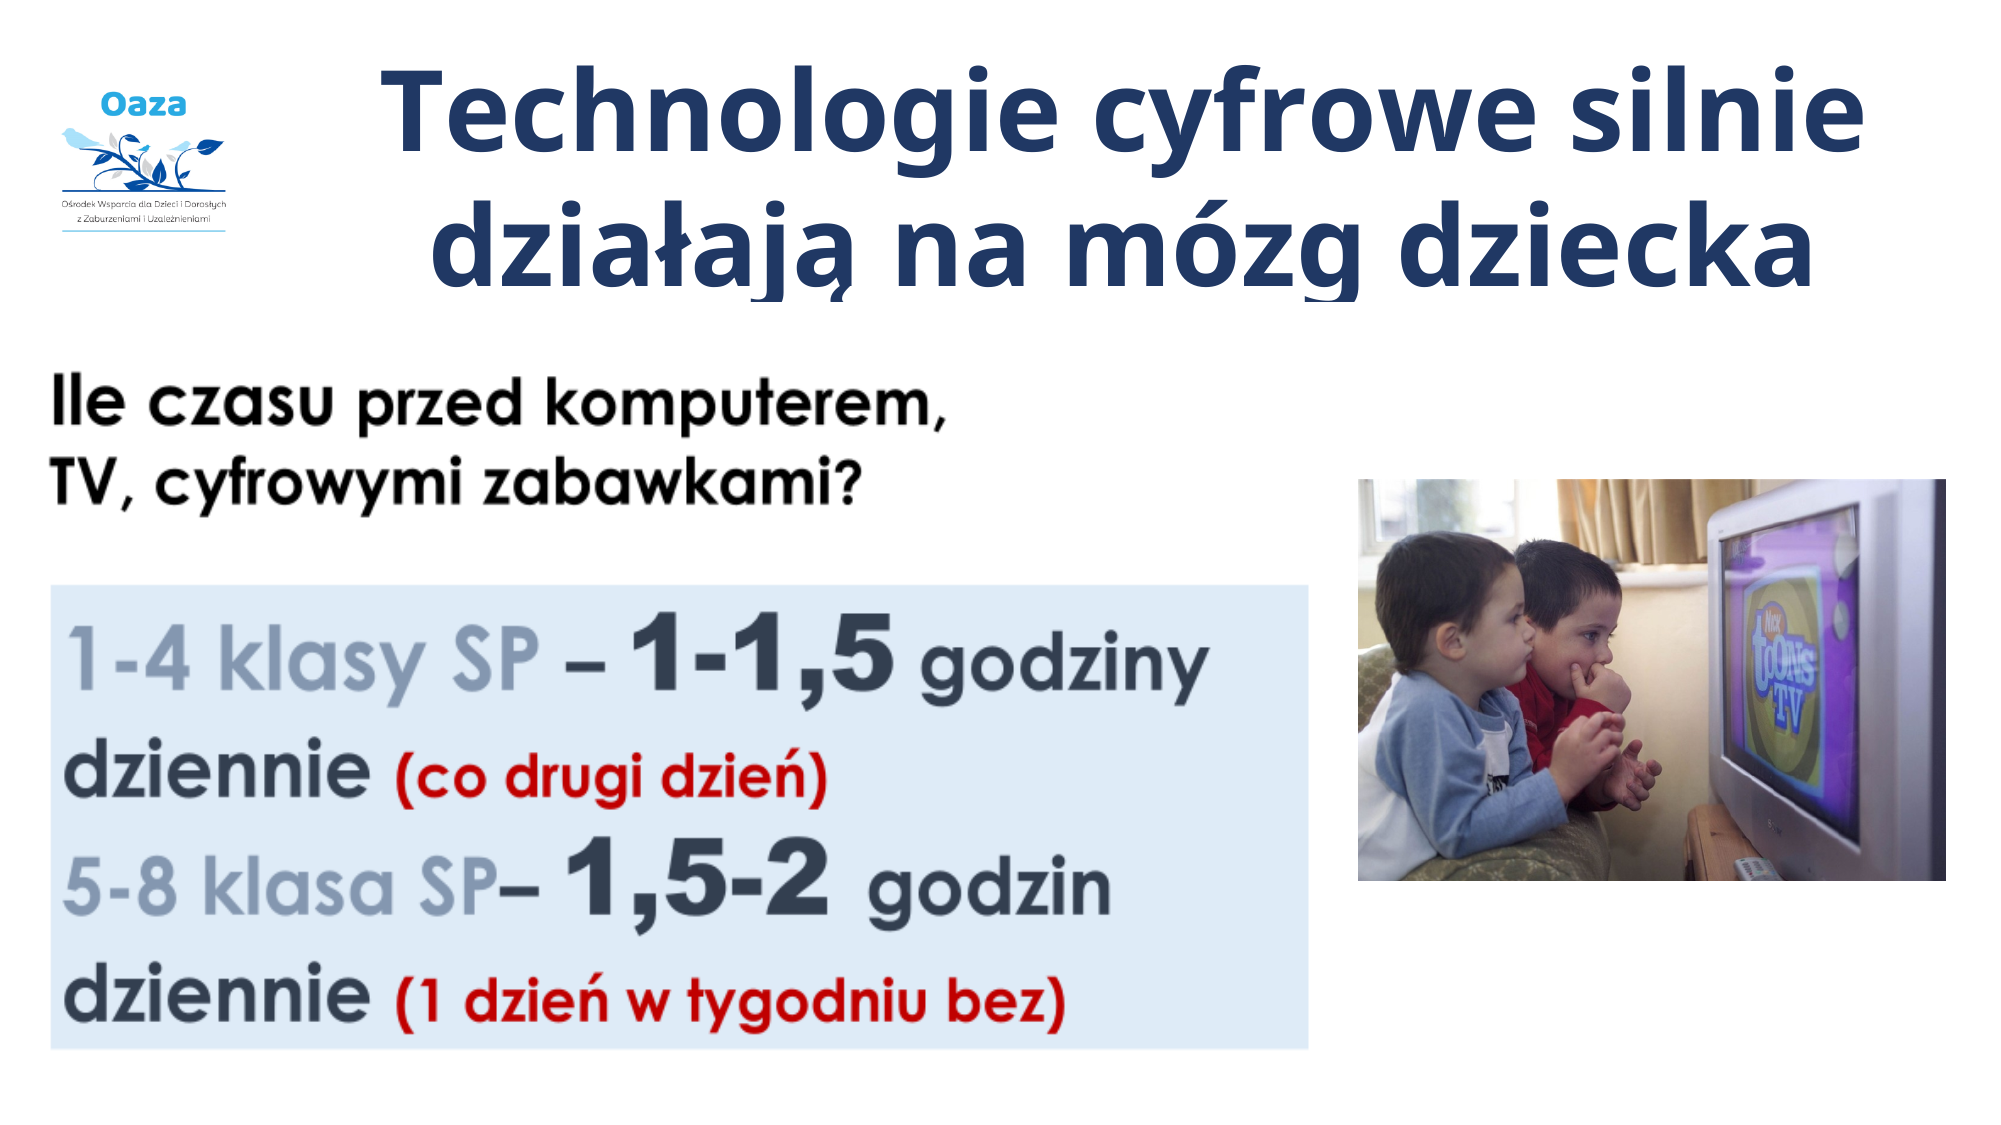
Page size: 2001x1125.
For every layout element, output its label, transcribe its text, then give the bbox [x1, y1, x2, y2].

text_box Technologie cyfrowe silnie działają na mózg dziecka [248, 30, 1999, 317]
picture [60, 66, 227, 233]
picture [2, 302, 1946, 1104]
